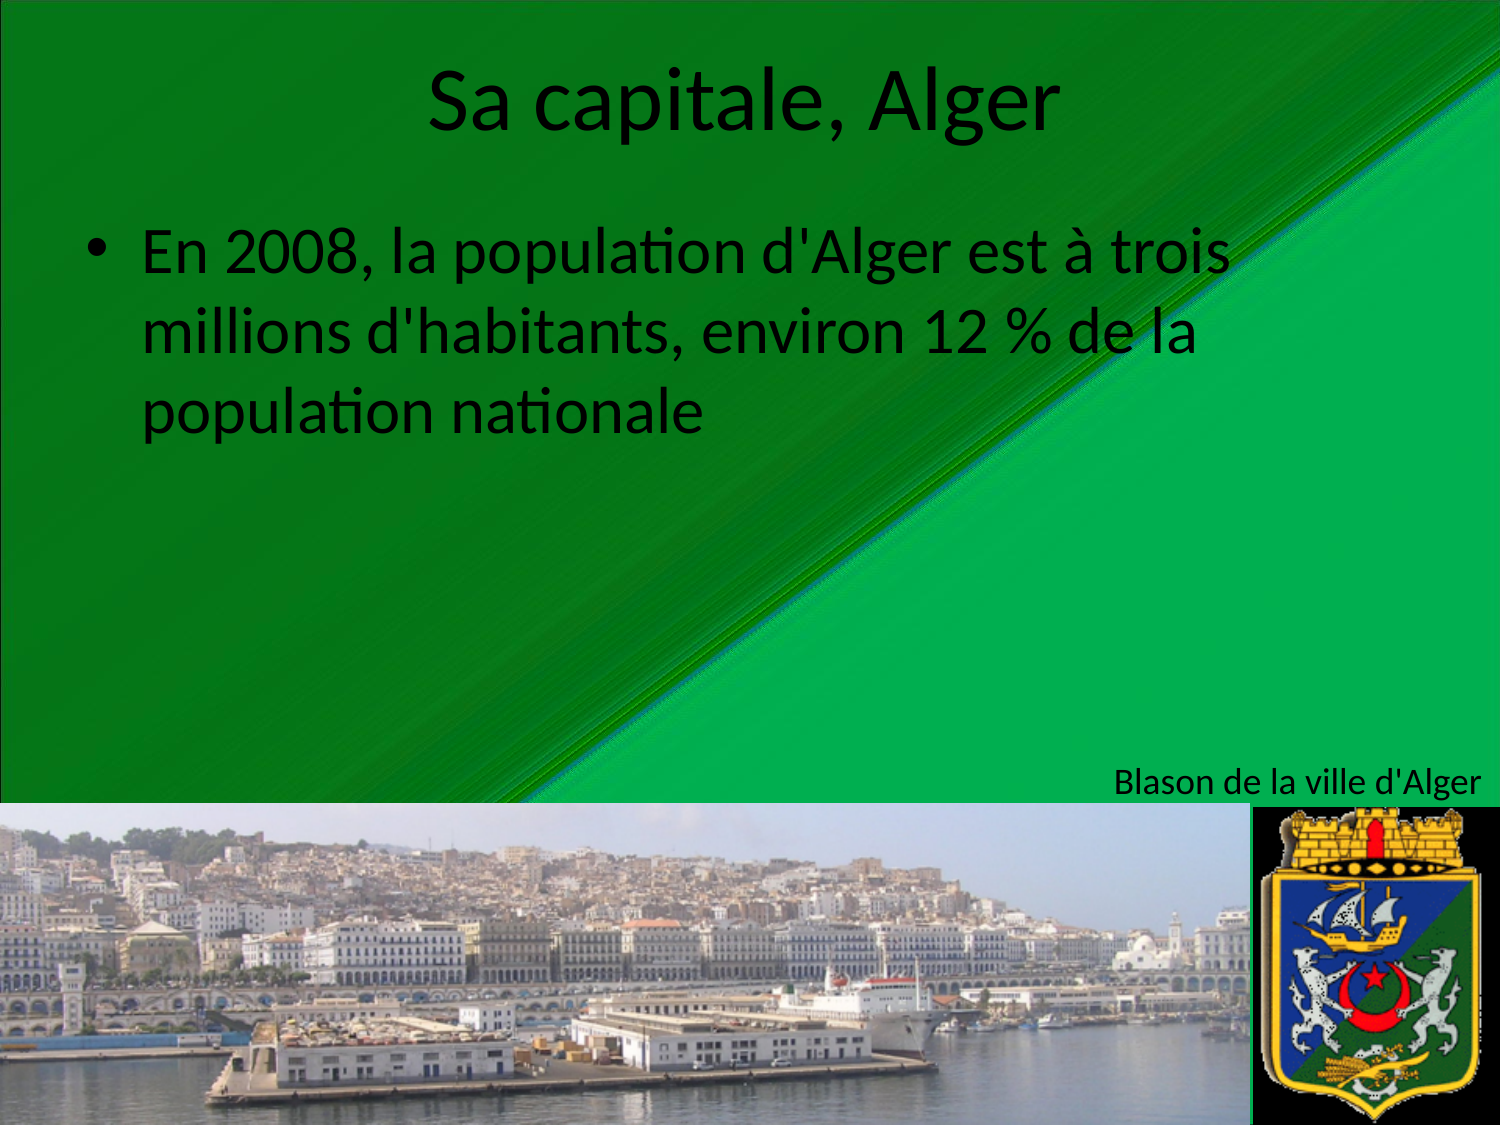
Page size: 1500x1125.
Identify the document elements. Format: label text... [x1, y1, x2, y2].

text_box Blason de la ville d'Alger [1098, 749, 1498, 810]
picture [0, 0, 1500, 1125]
list En 2008, la population d'Alger est à trois millions d'habitants, environ 12 % de la population nationale [70, 199, 1421, 803]
title Sa capitale, Alger [70, 0, 1421, 188]
